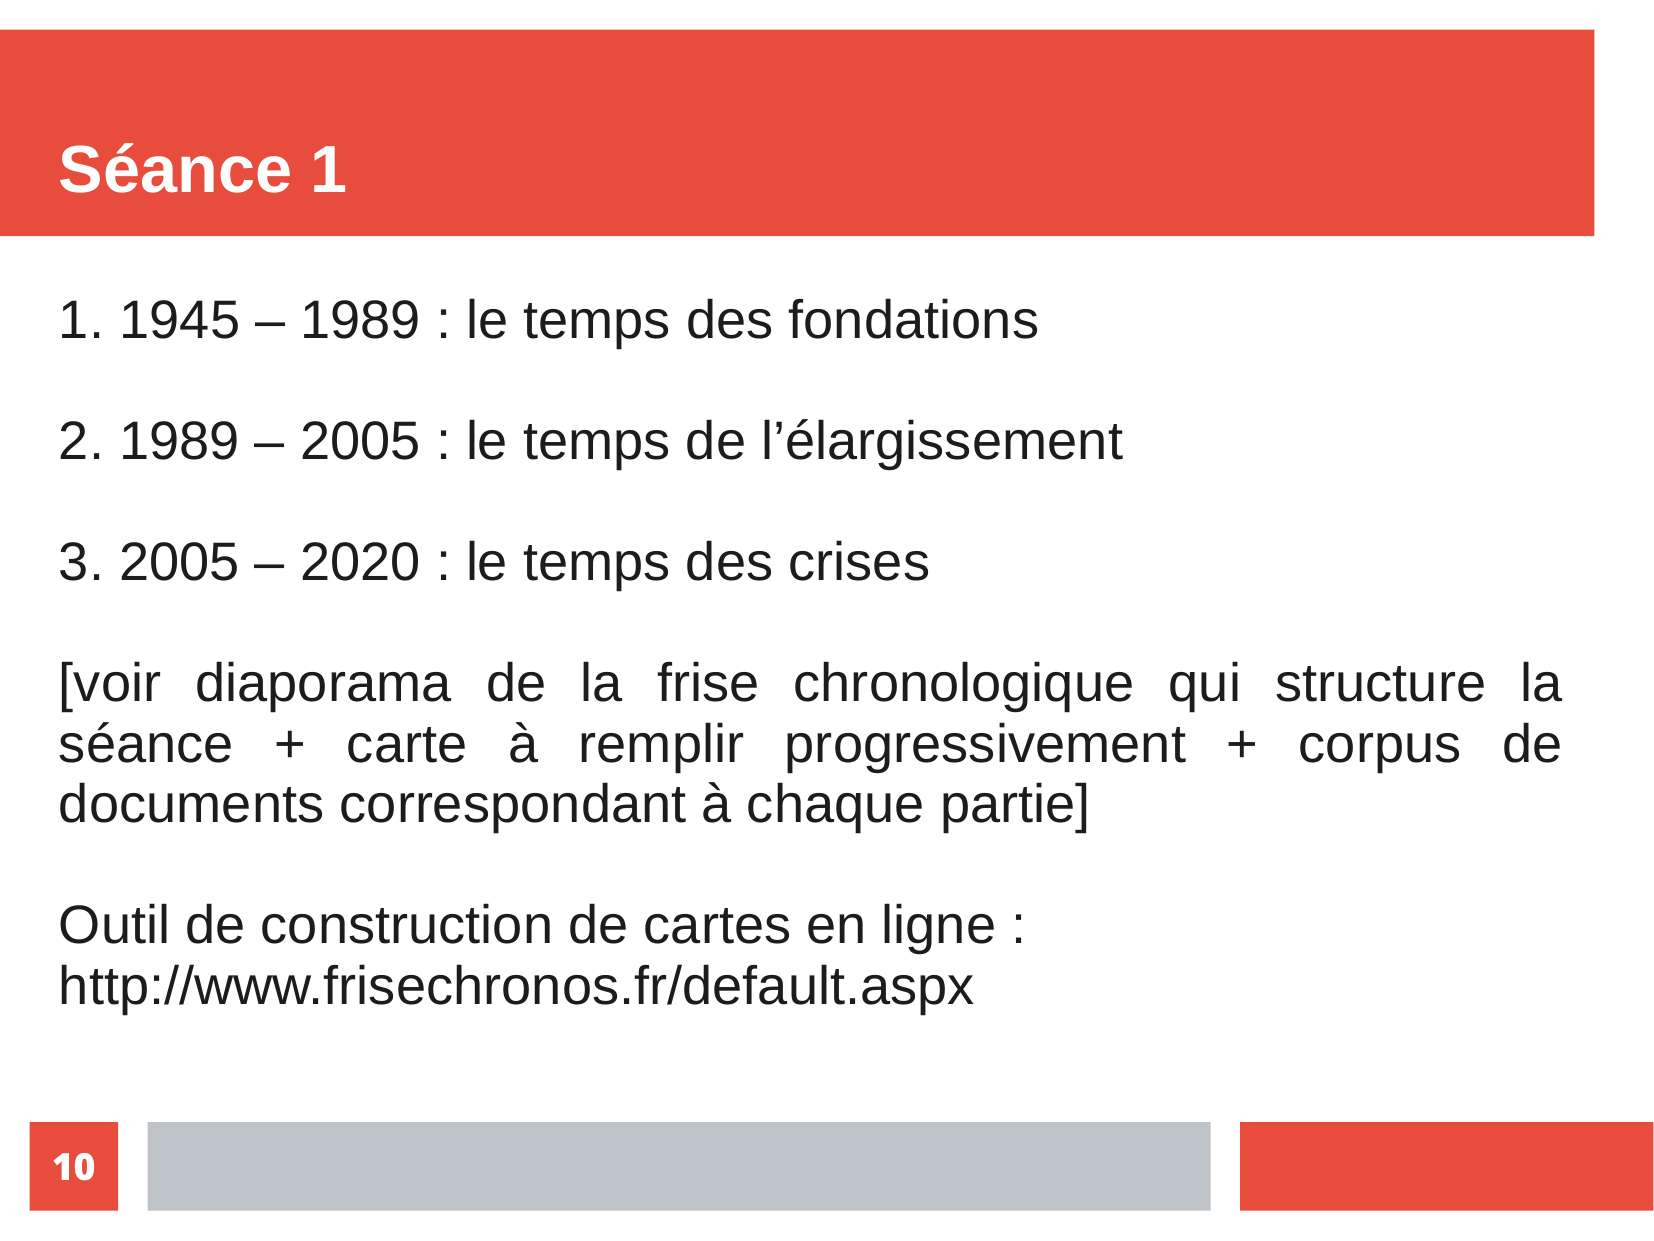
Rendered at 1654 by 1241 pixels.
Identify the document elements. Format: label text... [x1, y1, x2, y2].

title Séance 1 [59, 59, 1595, 207]
subtitle 1. 1945 – 1989 : le temps des fondations 2. 1989 – 2005 : le temps de l’élargissement 3. 2005 – 2020 : le temps des crises [voir diaporama de la frise chronologique qui structure la séance + carte à remplir progressivement + corpus de documents correspondant à chaque partie] Outil de construction de cartes en ligne : http://www.frisechronos.fr/default.aspx [59, 289, 1565, 1087]
